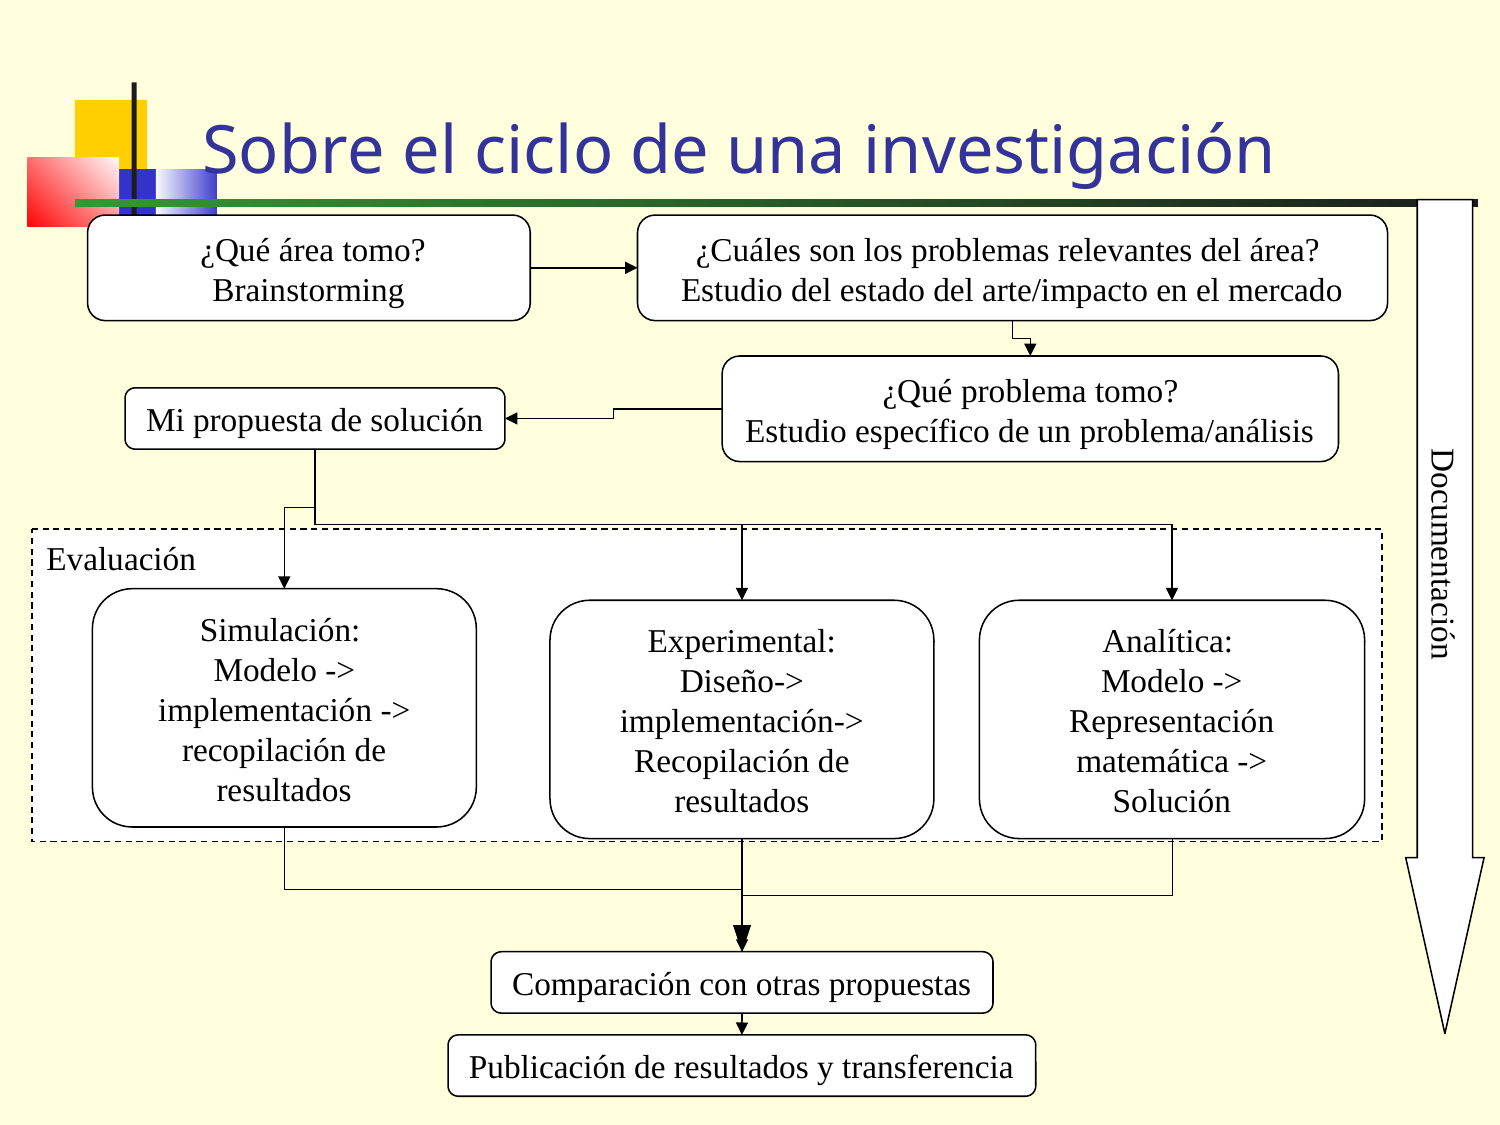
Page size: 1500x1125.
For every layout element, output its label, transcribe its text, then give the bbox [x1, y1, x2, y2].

text_box Evaluación [743, 529, 1172, 842]
title Sobre el ciclo de una investigación [187, 37, 1466, 201]
text_box Comparación con otras propuestas [491, 951, 994, 1014]
text_box Evaluación [31, 529, 284, 842]
text_box Simulación: Modelo -> implementación -> recopilación de resultados [92, 588, 477, 828]
text_box Evaluación [285, 529, 741, 842]
text_box Mi propuesta de solución [125, 387, 505, 450]
text_box Evaluación [1173, 529, 1382, 842]
text_box Documentación [1405, 199, 1485, 1034]
text_box ¿Qué área tomo?Brainstorming [87, 215, 531, 321]
text_box Publicación de resultados y transferencia [448, 1034, 1036, 1097]
text_box Experimental: Diseño-> implementación-> Recopilación de resultados [549, 600, 934, 839]
text_box Analítica: Modelo -> Representación matemática -> Solución [979, 600, 1365, 839]
text_box ¿Qué problema tomo? Estudio específico de un problema/análisis [722, 355, 1339, 462]
text_box ¿Cuáles son los problemas relevantes del área? Estudio del estado del arte/impacto en el mercado [637, 215, 1388, 321]
